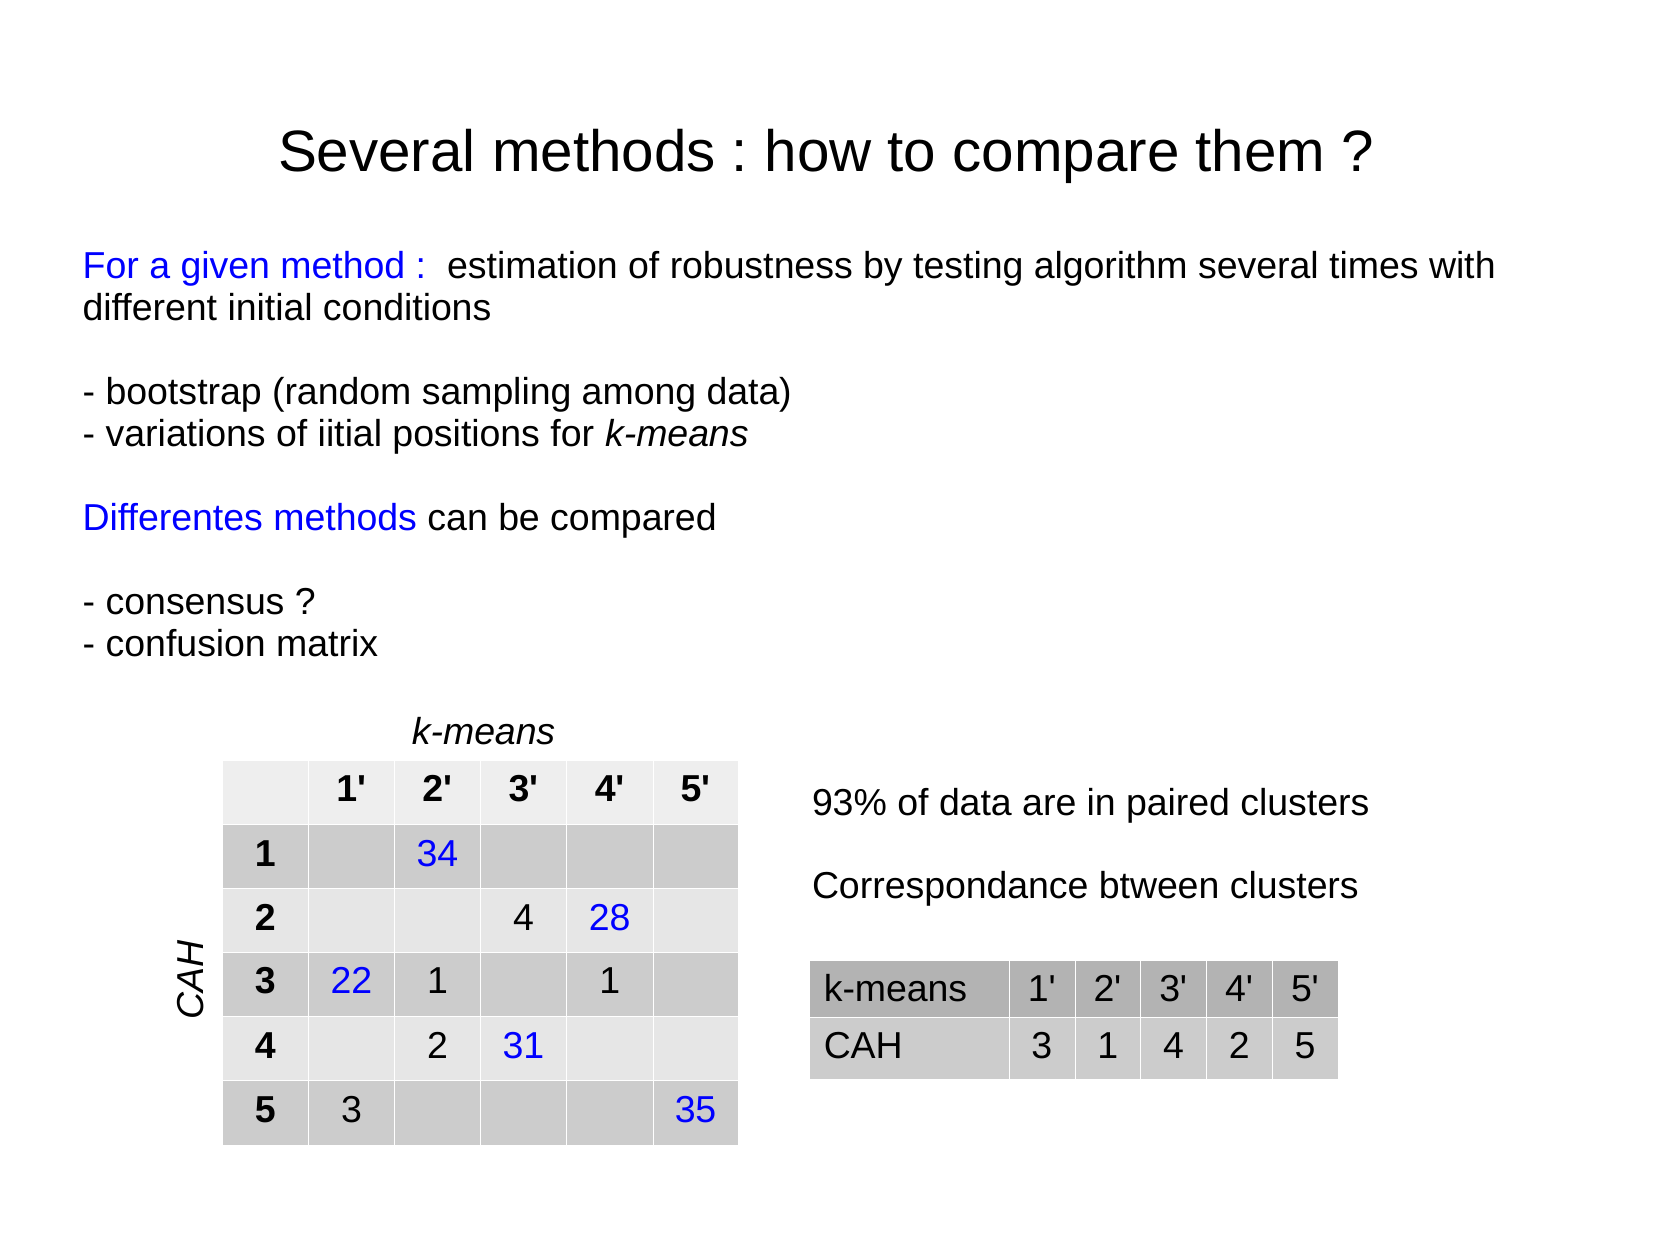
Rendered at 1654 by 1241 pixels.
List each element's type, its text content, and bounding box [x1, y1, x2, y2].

table_header 3' [481, 761, 566, 824]
table_header 1' [1010, 961, 1075, 1017]
title Several methods : how to compare them ? [0, 90, 1654, 213]
table_cell 3 [1010, 1018, 1075, 1079]
table_cell [654, 825, 738, 888]
table_cell [481, 825, 566, 888]
table_cell 31 [481, 1017, 566, 1080]
table_cell [309, 1017, 394, 1080]
table_cell 1 [223, 825, 308, 888]
table_cell 3 [309, 1081, 394, 1145]
table_cell 28 [567, 889, 653, 952]
table_cell 2 [1207, 1018, 1272, 1079]
table_header 2' [1076, 961, 1140, 1017]
table_cell 1 [395, 953, 480, 1016]
list For a given method : estimation of robustness by testing algorithm several times with different initial conditions - bootstrap (random sampling among data) - variations of iitial positions for k-means Differentes methods can be compared - consensus ? - confusion matrix [82, 244, 1571, 1063]
table_cell [654, 1017, 738, 1080]
table_cell 1 [1076, 1018, 1140, 1079]
table_cell [567, 1017, 653, 1080]
table_cell [309, 889, 394, 952]
text_box 93% of data are in paired clusters Correspondance btween clusters [797, 773, 1577, 957]
table_cell [309, 825, 394, 888]
table_cell [395, 889, 480, 952]
table_cell [567, 1081, 653, 1145]
table_cell 5 [1273, 1018, 1338, 1079]
table_cell CAH [810, 1018, 1009, 1079]
table_cell 34 [395, 825, 480, 888]
table_cell 1 [567, 953, 653, 1016]
table_cell [567, 825, 653, 888]
table_cell [481, 1081, 566, 1145]
table_header 2' [395, 761, 480, 824]
table_header 5' [1273, 961, 1338, 1017]
table_cell [654, 889, 738, 952]
table_cell 22 [309, 953, 394, 1016]
table_header 4' [567, 761, 653, 824]
table_header 5' [654, 761, 738, 824]
table_header k-means [810, 961, 1009, 1017]
table_header 4' [1207, 961, 1272, 1017]
table_cell 4 [481, 889, 566, 952]
table_cell 4 [223, 1017, 308, 1080]
table_cell 35 [654, 1081, 738, 1145]
text_box k-means [397, 702, 693, 760]
table_header [223, 761, 308, 824]
text_box CAH [161, 832, 219, 1128]
table_cell 4 [1141, 1018, 1206, 1079]
table_cell 5 [223, 1081, 308, 1145]
table_cell [395, 1081, 480, 1145]
table_cell 3 [223, 953, 308, 1016]
table_cell 2 [223, 889, 308, 952]
table_cell 2 [395, 1017, 480, 1080]
table_cell [654, 953, 738, 1016]
table_cell [481, 953, 566, 1016]
table_header 1' [309, 761, 394, 824]
table_header 3' [1141, 961, 1206, 1017]
